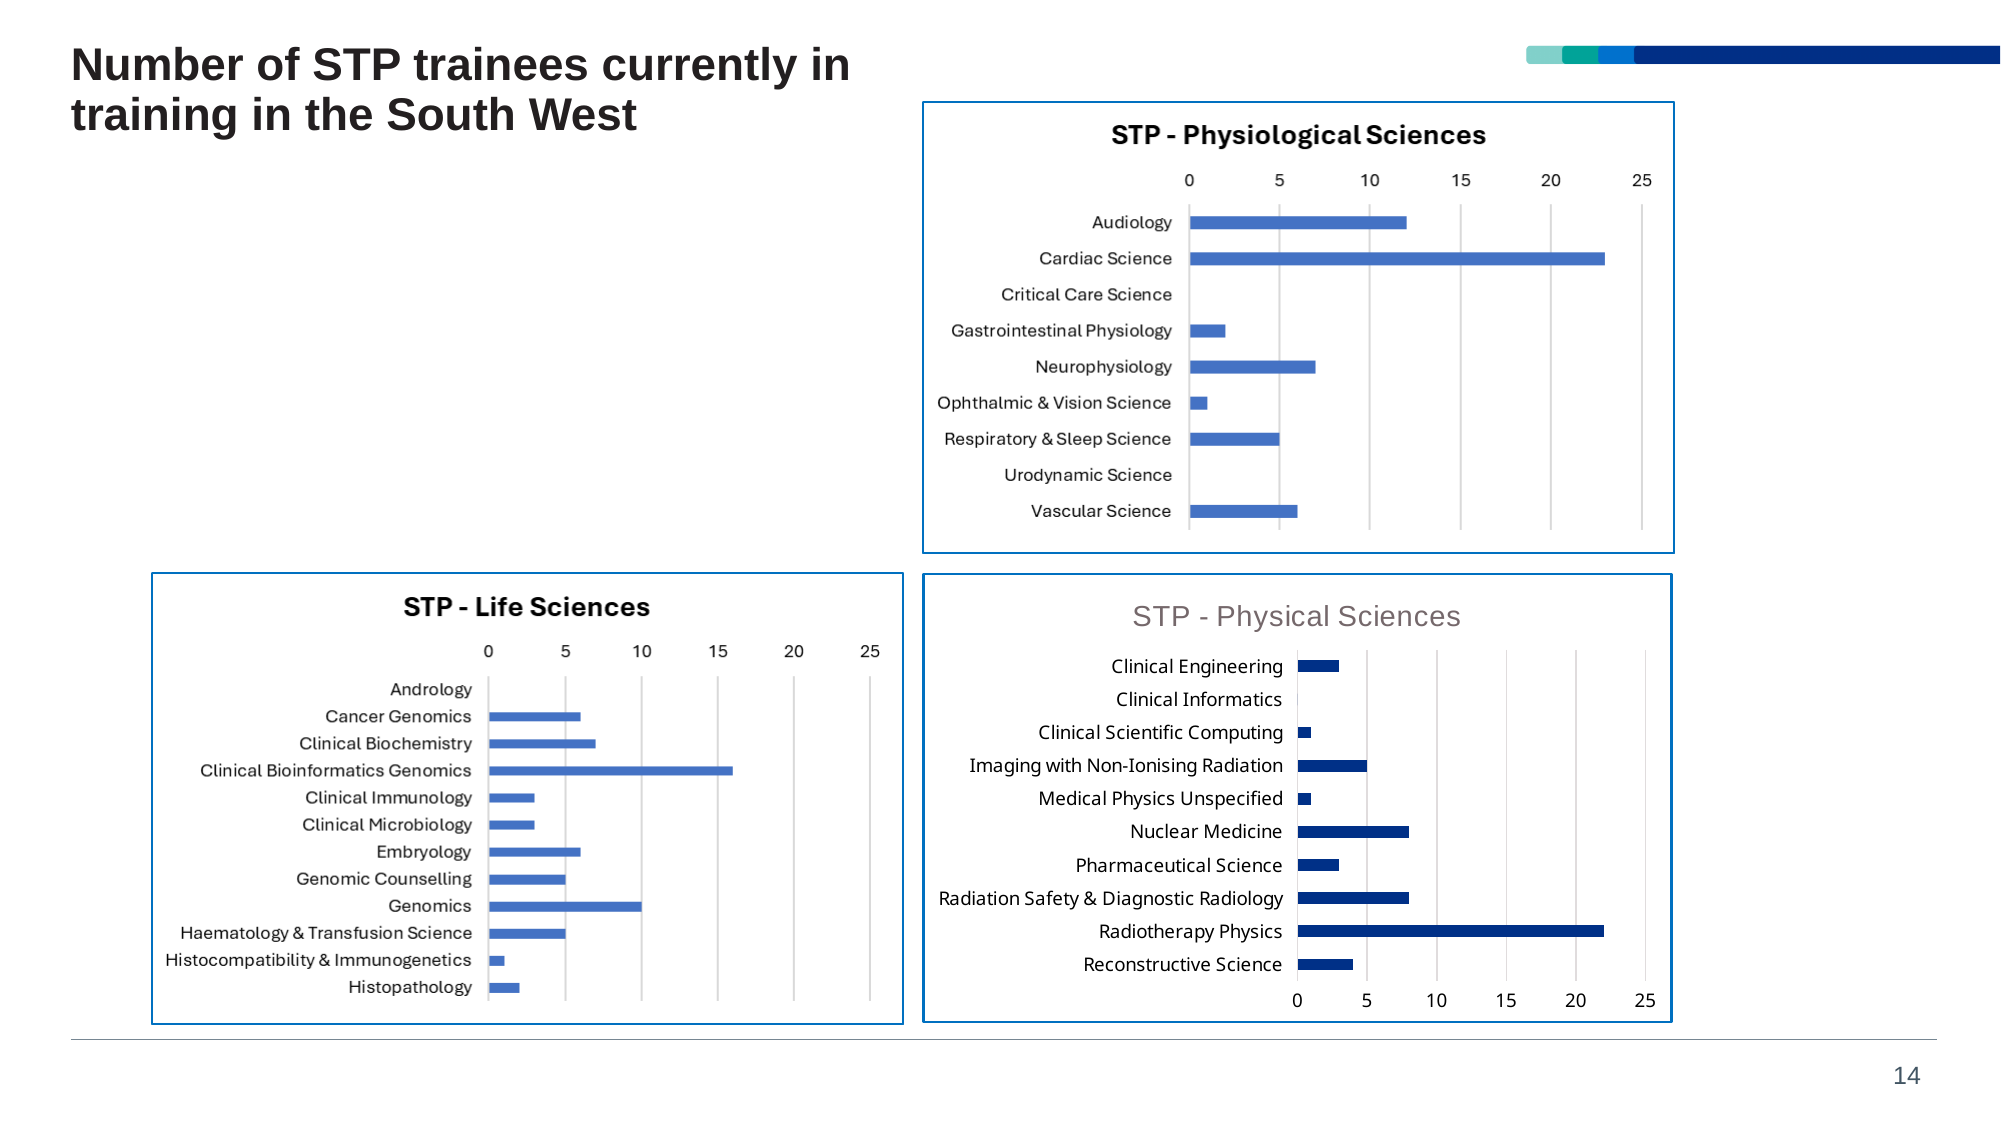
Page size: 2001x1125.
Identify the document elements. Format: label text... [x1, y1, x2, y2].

picture [922, 101, 1675, 554]
chart [922, 572, 1673, 1024]
picture [151, 572, 904, 1025]
title Number of STP trainees currently in training in the South West [70, 32, 1513, 149]
